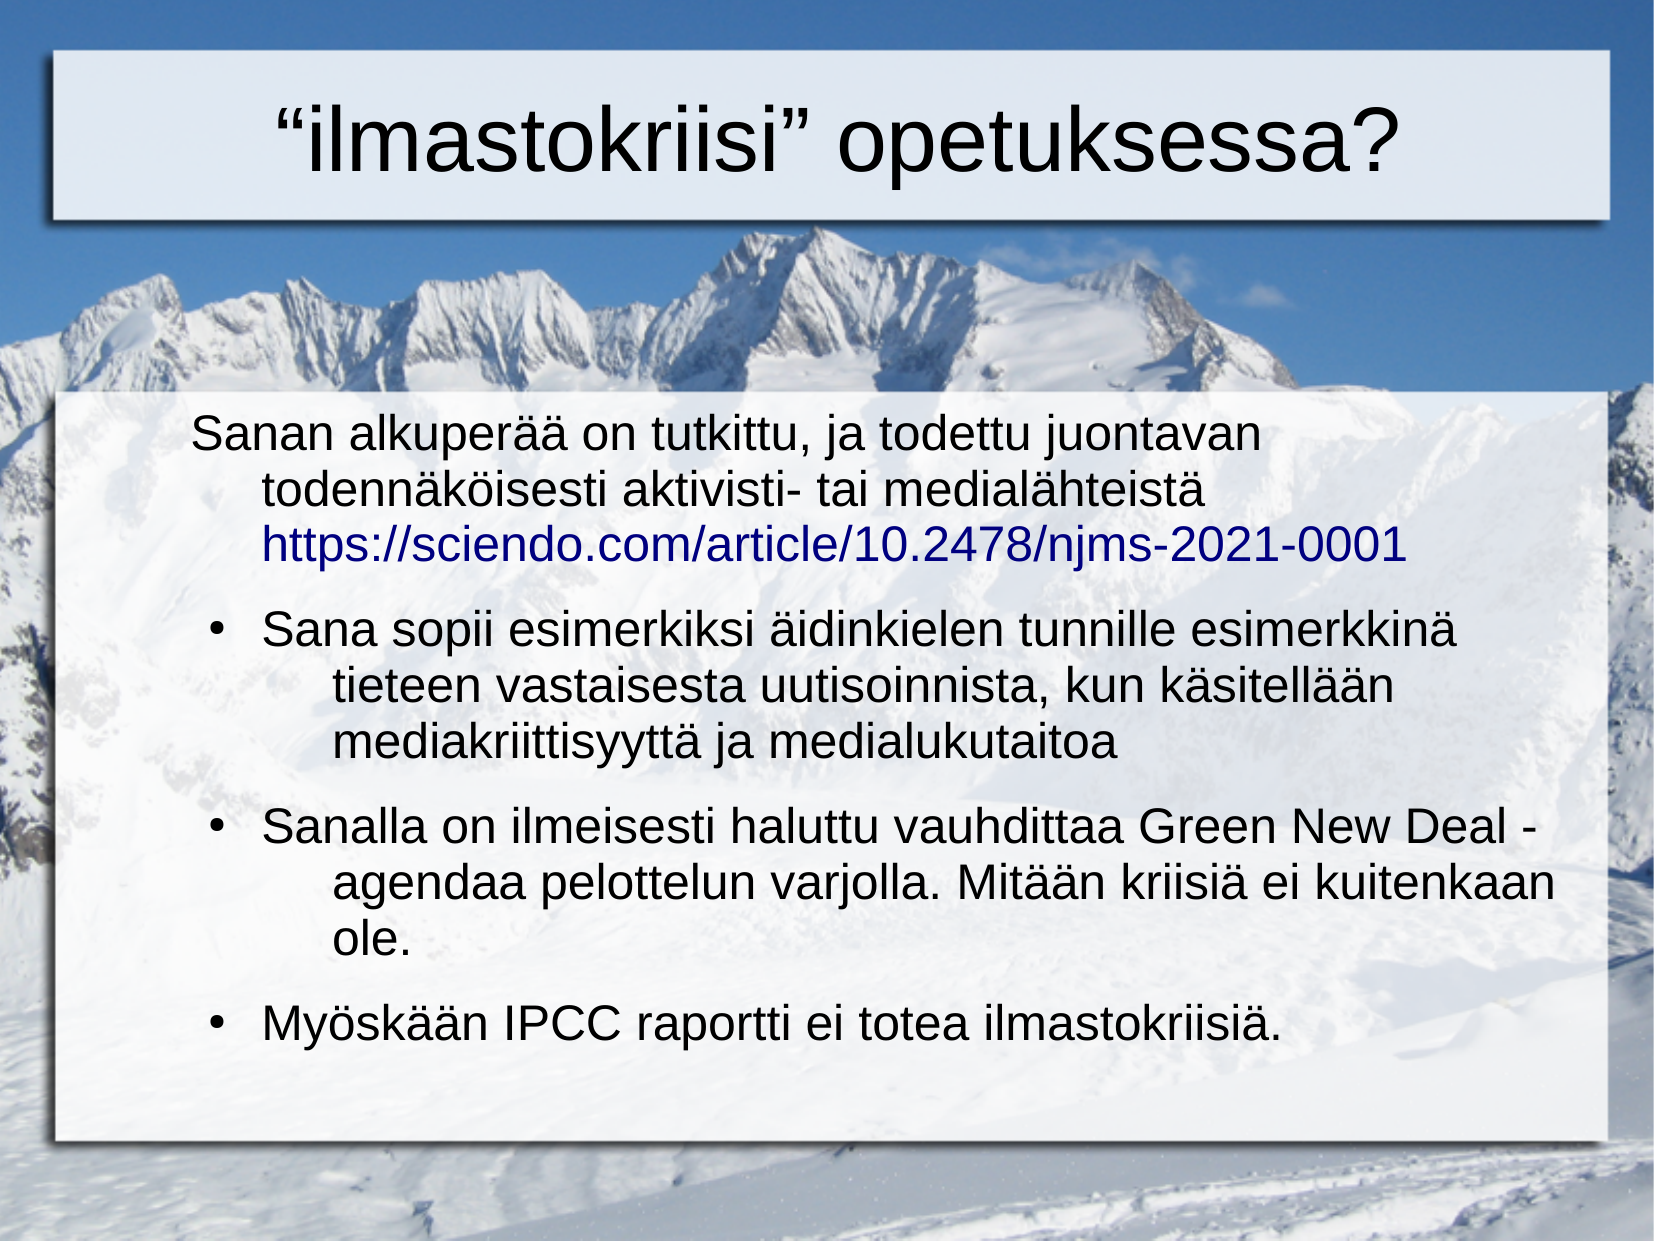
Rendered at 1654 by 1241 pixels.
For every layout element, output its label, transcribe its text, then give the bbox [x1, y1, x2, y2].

picture [0, 0, 1654, 1241]
title “ilmastokriisi” opetuksessa? [59, 61, 1595, 219]
list Sanan alkuperää on tutkittu, ja todettu juontavan todennäköisesti aktivisti- tai medialähteistä https://sciendo.com/article/10.2478/njms-2021-0001 Sana sopii esimerkiksi äidinkielen tunnille esimerkkinä tieteen vastaisesta uutisoinnista, kun käsitellään mediakriittisyyttä ja medialukutaitoa Sanalla on ilmeisesti haluttu vauhdittaa Green New Deal -agendaa pelottelun varjolla. Mitään kriisiä ei kuitenkaan ole. Myöskään IPCC raportti ei totea ilmastokriisiä. [178, 405, 1570, 1187]
